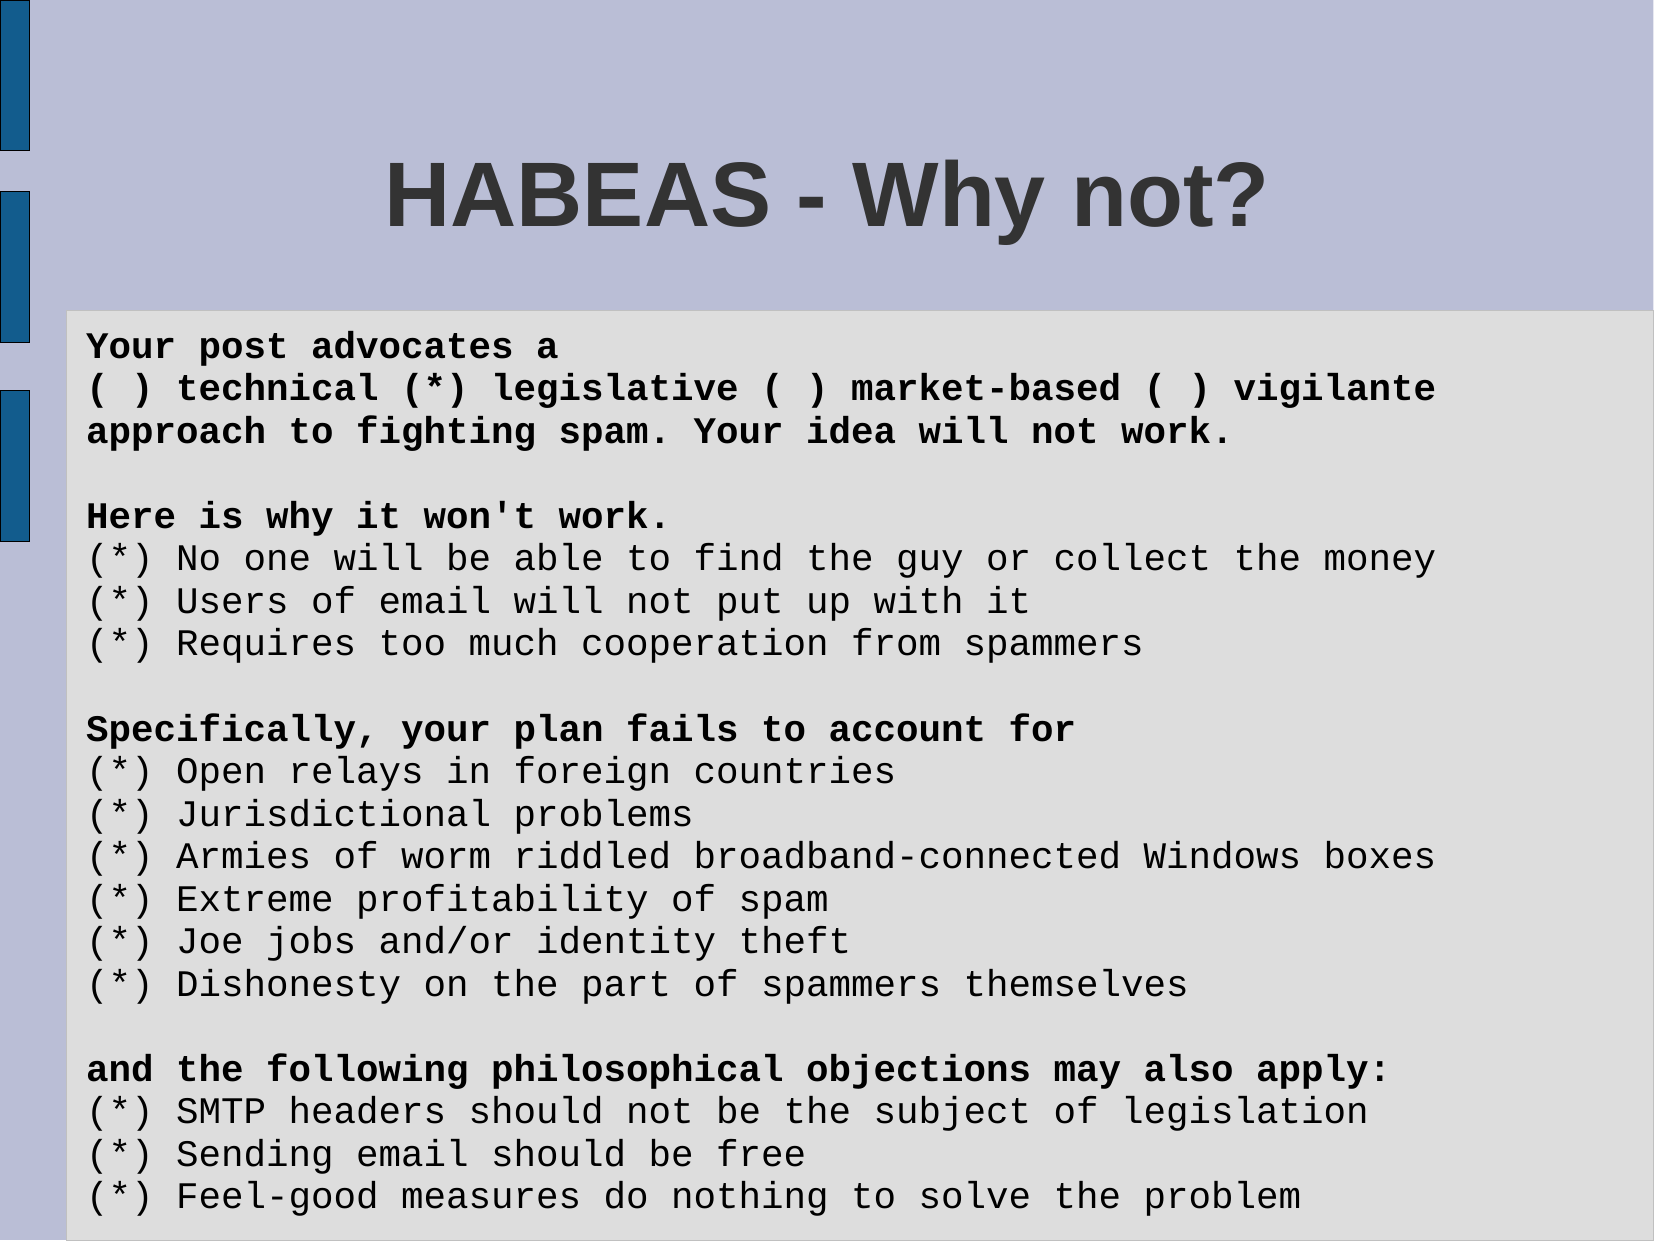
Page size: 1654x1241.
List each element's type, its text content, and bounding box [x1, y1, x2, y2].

list Your post advocates a ( ) technical (*) legislative ( ) market-based ( ) vigilante approach to fighting spam. Your idea will not work. Here is why it won't work. (*) No one will be able to find the guy or collect the money (*) Users of email will not put up with it (*) Requires too much cooperation from spammers Specifically, your plan fails to account for (*) Open relays in foreign countries (*) Jurisdictional problems (*) Armies of worm riddled broadband-connected Windows boxes (*) Extreme profitability of spam (*) Joe jobs and/or identity theft (*) Dishonesty on the part of spammers themselves and the following philosophical objections may also apply: (*) SMTP headers should not be the subject of legislation (*) Sending email should be free (*) Feel-good measures do nothing to solve the problem [85, 327, 1654, 1221]
title HABEAS - Why not? [121, 91, 1534, 299]
